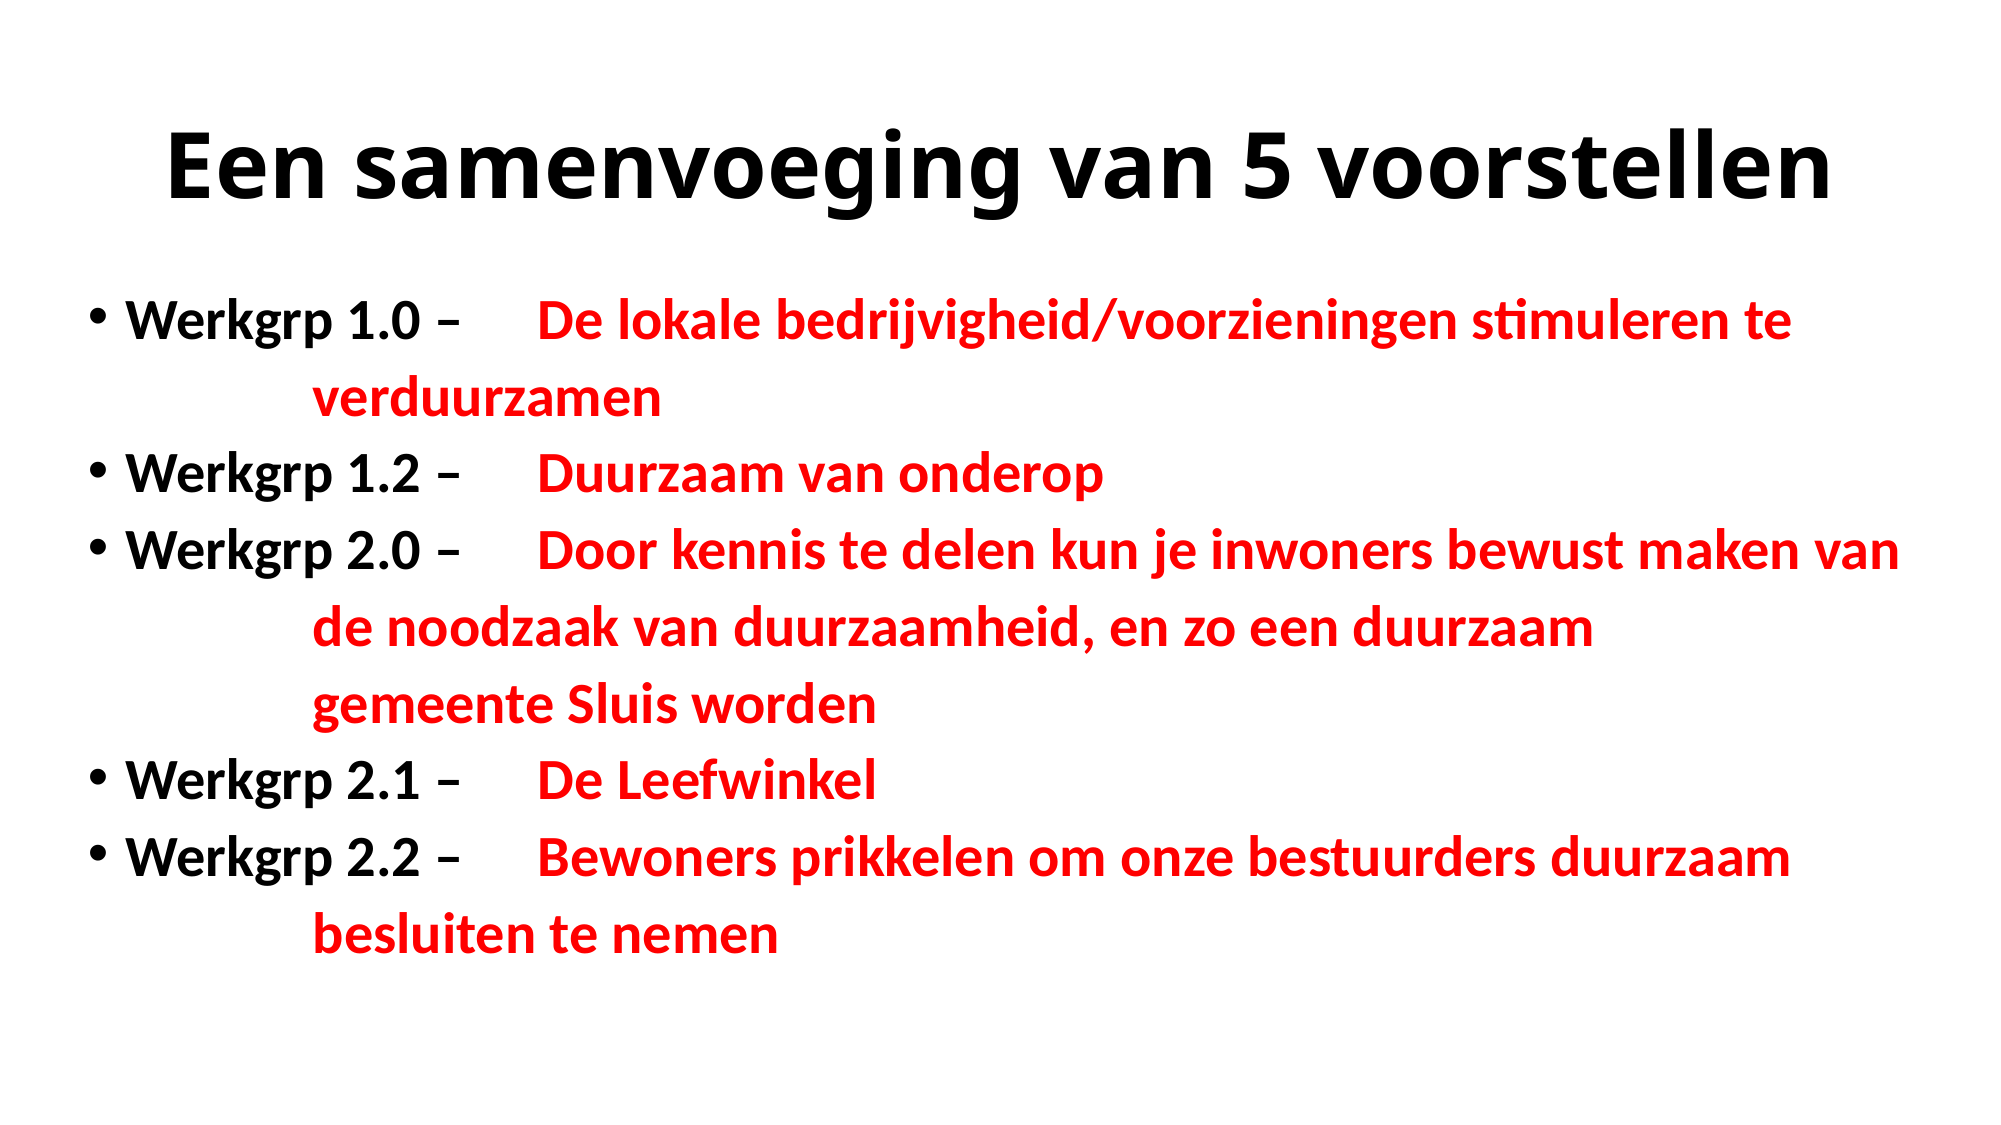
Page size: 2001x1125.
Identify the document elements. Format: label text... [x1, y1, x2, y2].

list Werkgrp 1.0 – De lokale bedrijvigheid/voorzieningen stimuleren te verduurzamen Werkgrp 1.2 – Duurzaam van onderop Werkgrp 2.0 – Door kennis te delen kun je inwoners bewust maken van de noodzaak van duurzaamheid, en zo een duurzaam gemeente Sluis worden Werkgrp 2.1 – De Leefwinkel Werkgrp 2.2 – Bewoners prikkelen om onze bestuurders duurzaam besluiten te nemen [72, 287, 1928, 1002]
title Een samenvoeging van 5 voorstellen [137, 59, 1863, 278]
